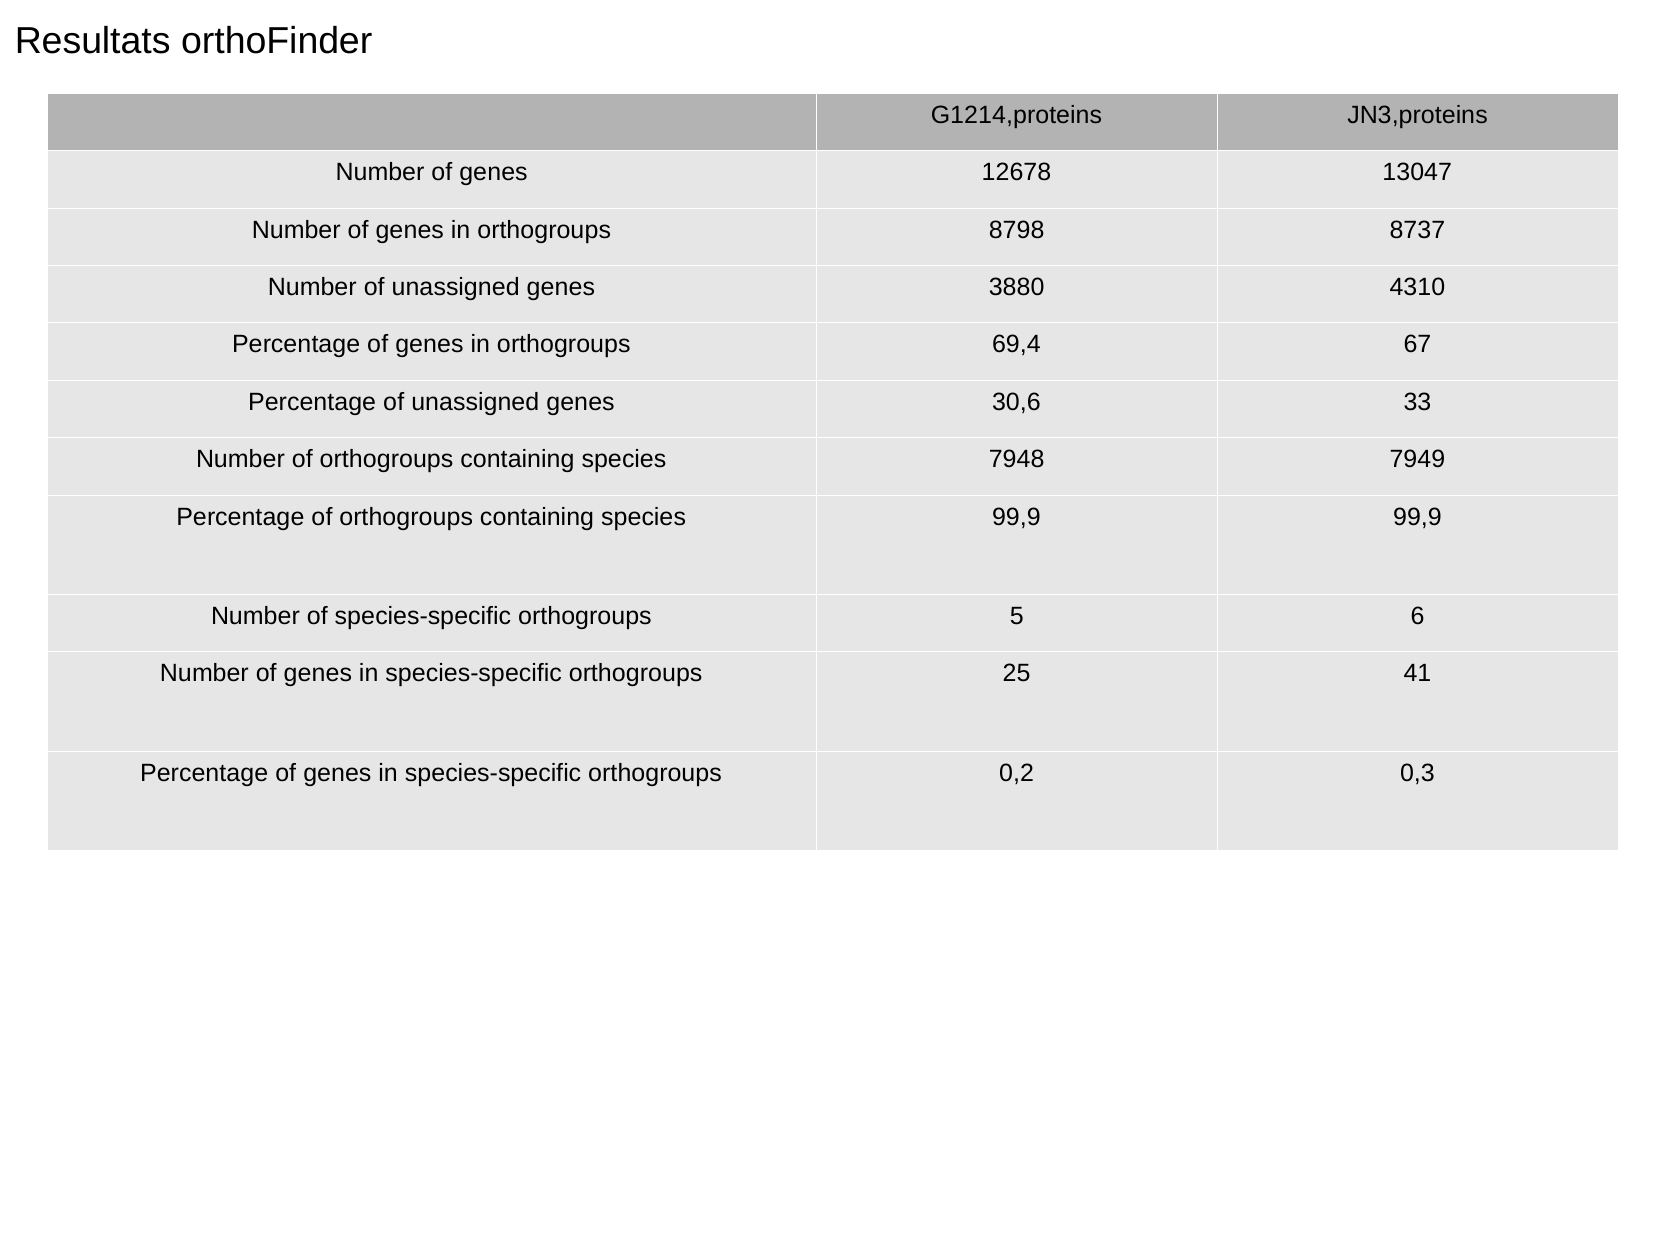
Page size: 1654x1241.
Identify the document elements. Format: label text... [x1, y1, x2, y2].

table_cell Percentage of genes in orthogroups [48, 323, 816, 380]
table_cell 33 [1218, 381, 1618, 437]
table_cell Number of genes in species-specific orthogroups [48, 652, 816, 751]
table_header G1214,proteins [817, 94, 1217, 150]
table_cell Percentage of unassigned genes [48, 381, 816, 437]
table_cell Number of genes in orthogroups [48, 209, 816, 265]
table_cell 7949 [1218, 438, 1618, 495]
table_cell Percentage of orthogroups containing species [48, 496, 816, 594]
table_cell 4310 [1218, 266, 1618, 322]
table_cell 5 [817, 595, 1217, 651]
text_box Resultats orthoFinder [0, 11, 1571, 69]
table_cell 8737 [1218, 209, 1618, 265]
table_cell 0,2 [817, 752, 1217, 850]
table_cell 3880 [817, 266, 1217, 322]
table_header [48, 94, 816, 150]
table_cell 30,6 [817, 381, 1217, 437]
table_cell Number of unassigned genes [48, 266, 816, 322]
table_cell 25 [817, 652, 1217, 751]
table_cell 99,9 [817, 496, 1217, 594]
table_cell 13047 [1218, 151, 1618, 208]
table_cell Percentage of genes in species-specific orthogroups [48, 752, 816, 850]
table_cell Number of species-specific orthogroups [48, 595, 816, 651]
table_cell 67 [1218, 323, 1618, 380]
table_cell 41 [1218, 652, 1618, 751]
table_cell 7948 [817, 438, 1217, 495]
table_cell 0,3 [1218, 752, 1618, 850]
table_cell Number of orthogroups containing species [48, 438, 816, 495]
table_cell 69,4 [817, 323, 1217, 380]
table_cell 12678 [817, 151, 1217, 208]
table_header JN3,proteins [1218, 94, 1618, 150]
table_cell 99,9 [1218, 496, 1618, 594]
table_cell 6 [1218, 595, 1618, 651]
table_cell Number of genes [48, 151, 816, 208]
table_cell 8798 [817, 209, 1217, 265]
